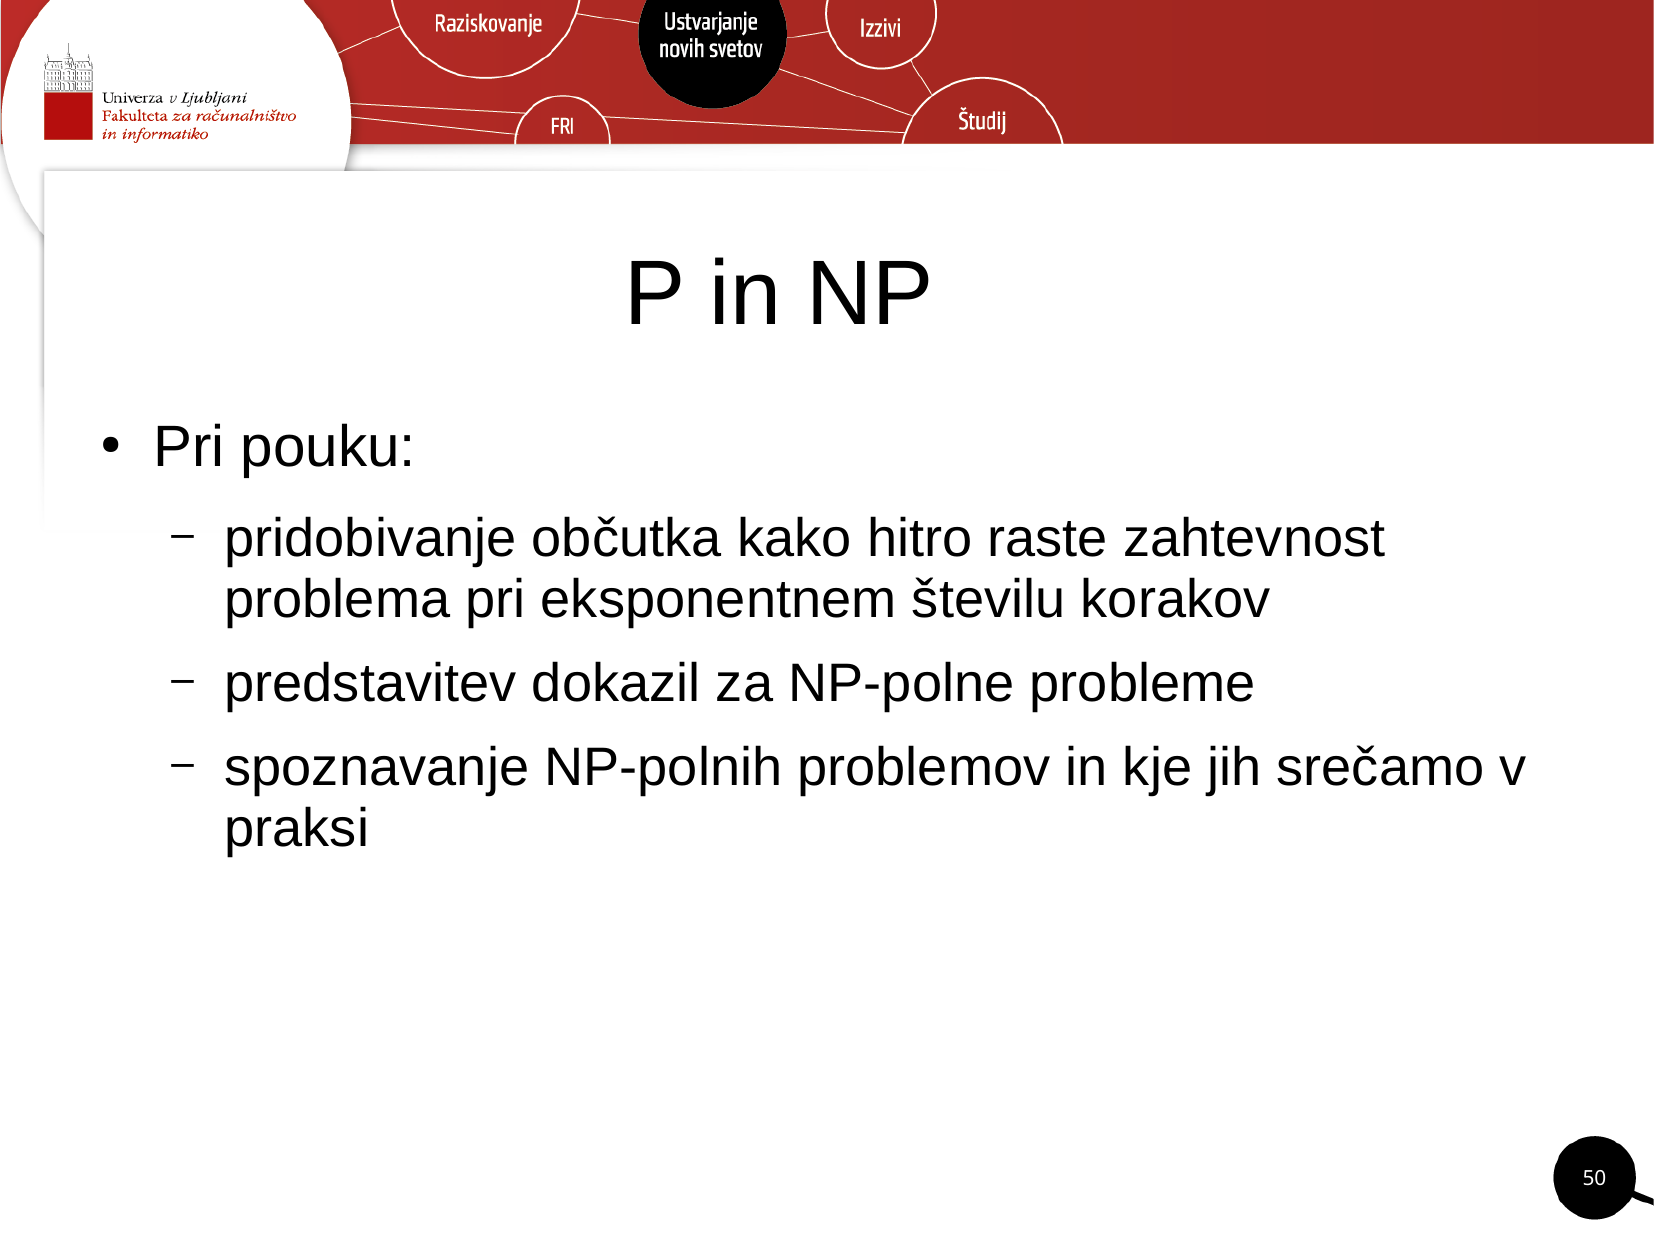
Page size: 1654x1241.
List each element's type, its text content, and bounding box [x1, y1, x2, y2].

picture [0, 0, 1654, 1241]
title P in NP [35, 188, 1524, 397]
text_box <številka> [1553, 1145, 1636, 1212]
list Pri pouku: pridobivanje občutka kako hitro raste zahtevnost problema pri eksponentnem številu korakov predstavitev dokazil za NP-polne probleme spoznavanje NP-polnih problemov in kje jih srečamo v praksi [82, 413, 1538, 1158]
